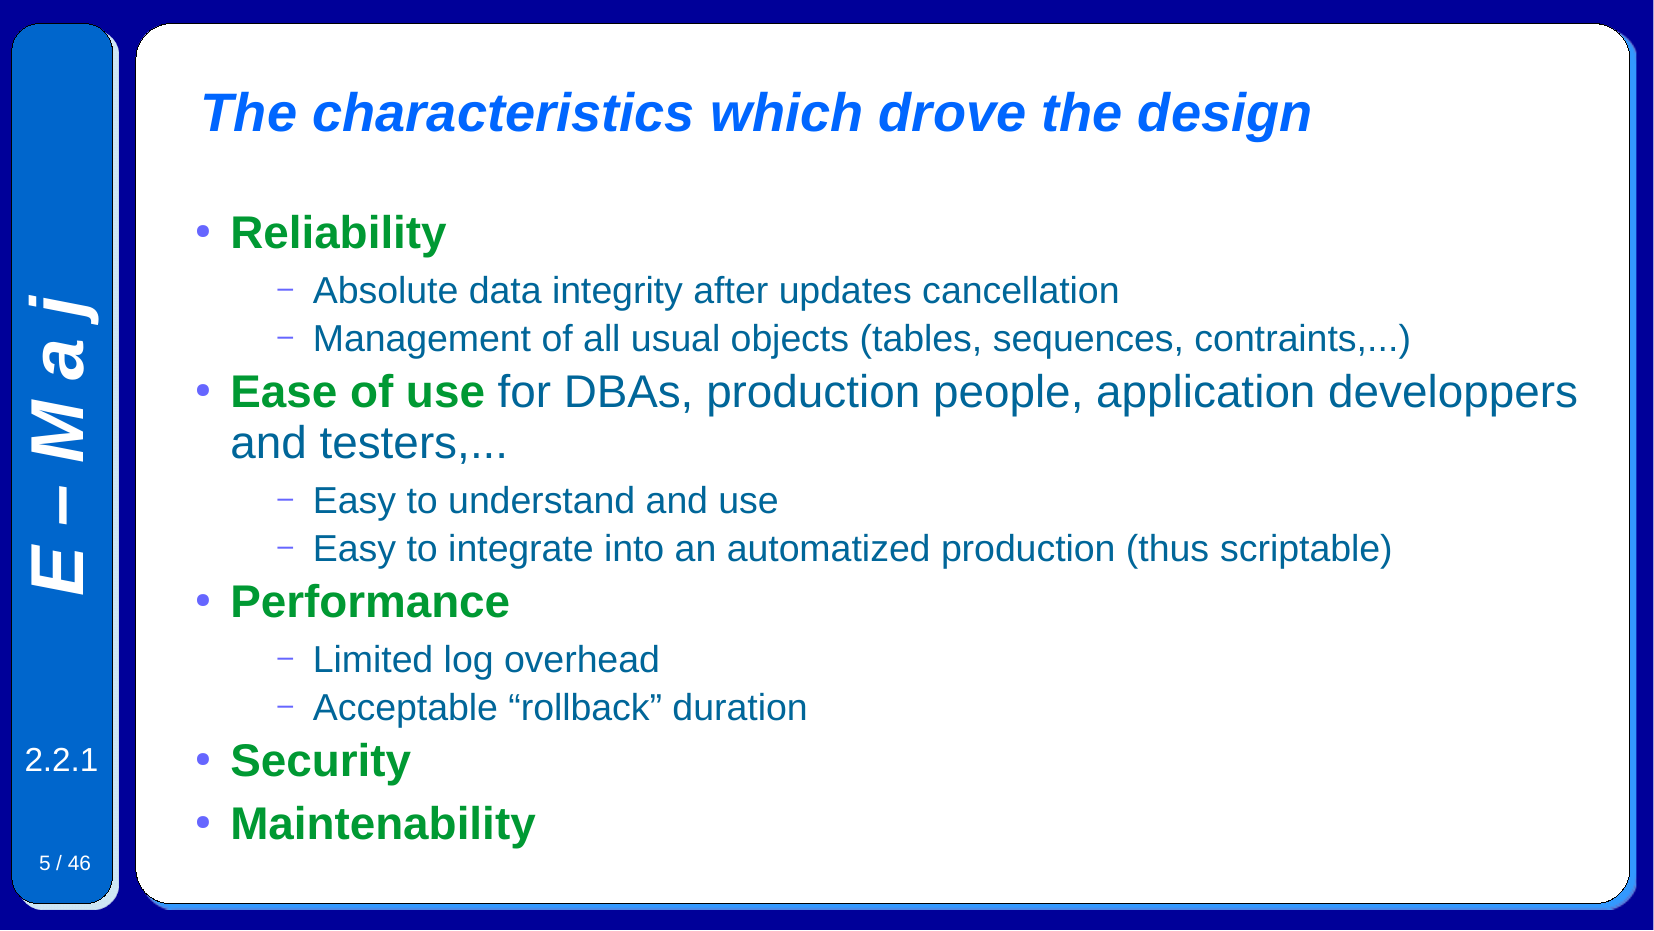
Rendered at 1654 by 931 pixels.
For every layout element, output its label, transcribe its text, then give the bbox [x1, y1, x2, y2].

list Reliability Absolute data integrity after updates cancellation Management of all usual objects (tables, sequences, contraints,...) Ease of use for DBAs, production people, application developpers and testers,... Easy to understand and use Easy to integrate into an automatized production (thus scriptable) Performance Limited log overhead Acceptable “rollback” duration Security Maintenability [177, 206, 1587, 849]
title The characteristics which drove the design [200, 34, 1575, 191]
